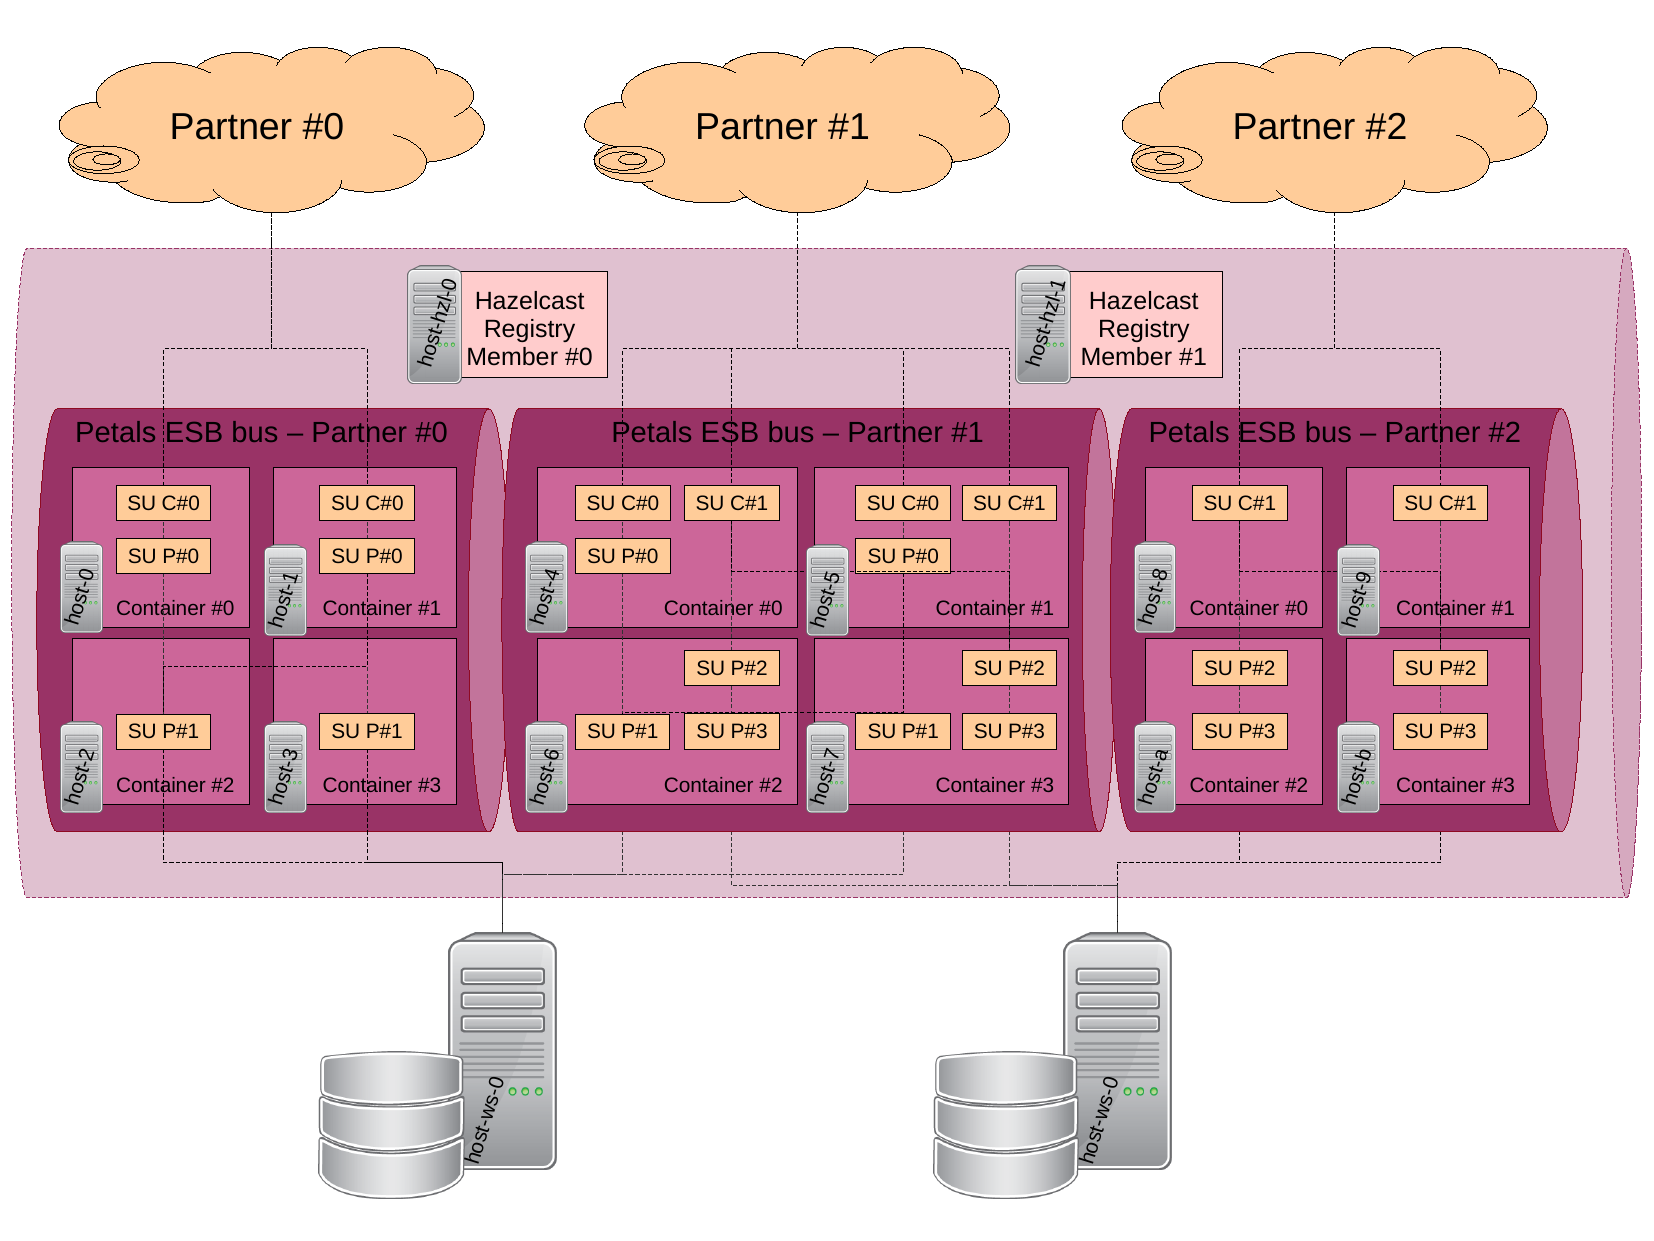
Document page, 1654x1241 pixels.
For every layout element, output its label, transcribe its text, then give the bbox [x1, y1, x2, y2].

picture [1131, 1037, 1172, 1170]
picture [60, 721, 76, 772]
text_box Container #0 [72, 467, 250, 628]
text_box host-ws-0 [1063, 1011, 1174, 1191]
text_box host-5 [794, 505, 895, 655]
text_box host-9 [1325, 505, 1427, 655]
picture [517, 1040, 557, 1170]
text_box SU C#1 [1393, 485, 1488, 521]
text_box Hazelcast Registry Member #1 [1076, 271, 1223, 378]
text_box Container #2 [72, 638, 250, 805]
text_box SU P#3 [1192, 713, 1288, 750]
picture [1015, 377, 1035, 384]
text_box SU C#1 [1192, 485, 1288, 521]
text_box SU P#0 [339, 538, 415, 574]
text_box SU P#3 [684, 713, 780, 750]
picture [264, 721, 280, 771]
text_box SU P#0 [575, 538, 671, 574]
text_box SU P#2 [962, 650, 1057, 686]
text_box SU P#1 [116, 714, 211, 750]
text_box SU P#1 [319, 713, 415, 750]
text_box SU P#3 [962, 713, 1057, 750]
text_box Container #1 [1346, 467, 1530, 628]
text_box Petals ESB bus – Partner #0 [60, 408, 474, 457]
text_box SU P#2 [1393, 650, 1488, 686]
picture [1015, 265, 1043, 355]
picture [525, 541, 541, 593]
text_box host-a [1122, 683, 1223, 832]
text_box host-4 [513, 503, 615, 653]
picture [318, 932, 557, 1199]
text_box SU P#0 [880, 538, 951, 574]
text_box SU P#2 [684, 650, 780, 686]
picture [1337, 721, 1353, 773]
picture [525, 721, 541, 773]
picture [1337, 544, 1353, 595]
text_box SU C#1 [962, 485, 1057, 521]
text_box host-2 [48, 683, 150, 832]
picture [806, 721, 822, 771]
text_box host-0 [48, 503, 150, 653]
text_box host-3 [252, 683, 353, 832]
text_box Container #0 [537, 467, 798, 628]
text_box Partner #2 [1122, 47, 1548, 213]
picture [1134, 721, 1150, 770]
text_box Container #3 [814, 638, 1069, 805]
picture [60, 541, 76, 593]
text_box SU C#1 [684, 485, 780, 521]
text_box Container #0 [1145, 467, 1323, 628]
picture [407, 377, 427, 384]
text_box Partner #1 [584, 47, 1010, 213]
text_box SU P#1 [575, 714, 670, 750]
text_box SU C#0 [855, 485, 951, 521]
picture [1134, 541, 1150, 591]
text_box SU C#0 [116, 485, 211, 521]
text_box SU P#3 [1393, 713, 1488, 750]
text_box SU P#0 [116, 538, 211, 574]
text_box [11, 248, 1625, 898]
picture [933, 932, 1172, 1199]
text_box Partner #0 [59, 47, 485, 213]
text_box host-b [1325, 683, 1427, 832]
text_box SU P#2 [1192, 650, 1288, 686]
text_box SU C#0 [319, 485, 415, 521]
text_box Container #1 [273, 467, 457, 628]
picture [264, 544, 280, 594]
text_box host-6 [513, 683, 615, 832]
text_box host-7 [794, 683, 895, 832]
text_box Container #3 [1346, 638, 1530, 805]
picture [806, 544, 822, 594]
text_box Container #2 [1145, 638, 1323, 805]
text_box Container #2 [537, 638, 798, 805]
text_box host-8 [1122, 503, 1223, 653]
text_box SU C#0 [575, 485, 671, 521]
text_box host-hzl-1 [1009, 245, 1111, 394]
text_box Hazelcast Registry Member #0 [468, 271, 608, 378]
text_box host-hzl-0 [401, 245, 503, 394]
text_box Container #1 [814, 467, 1069, 628]
picture [407, 265, 435, 354]
text_box host-1 [252, 505, 353, 655]
text_box host-ws-0 [448, 1011, 559, 1191]
text_box Petals ESB bus – Partner #2 [1133, 408, 1548, 457]
text_box Container #3 [273, 638, 457, 805]
text_box SU P#1 [855, 713, 951, 750]
text_box Petals ESB bus – Partner #1 [596, 408, 1010, 457]
